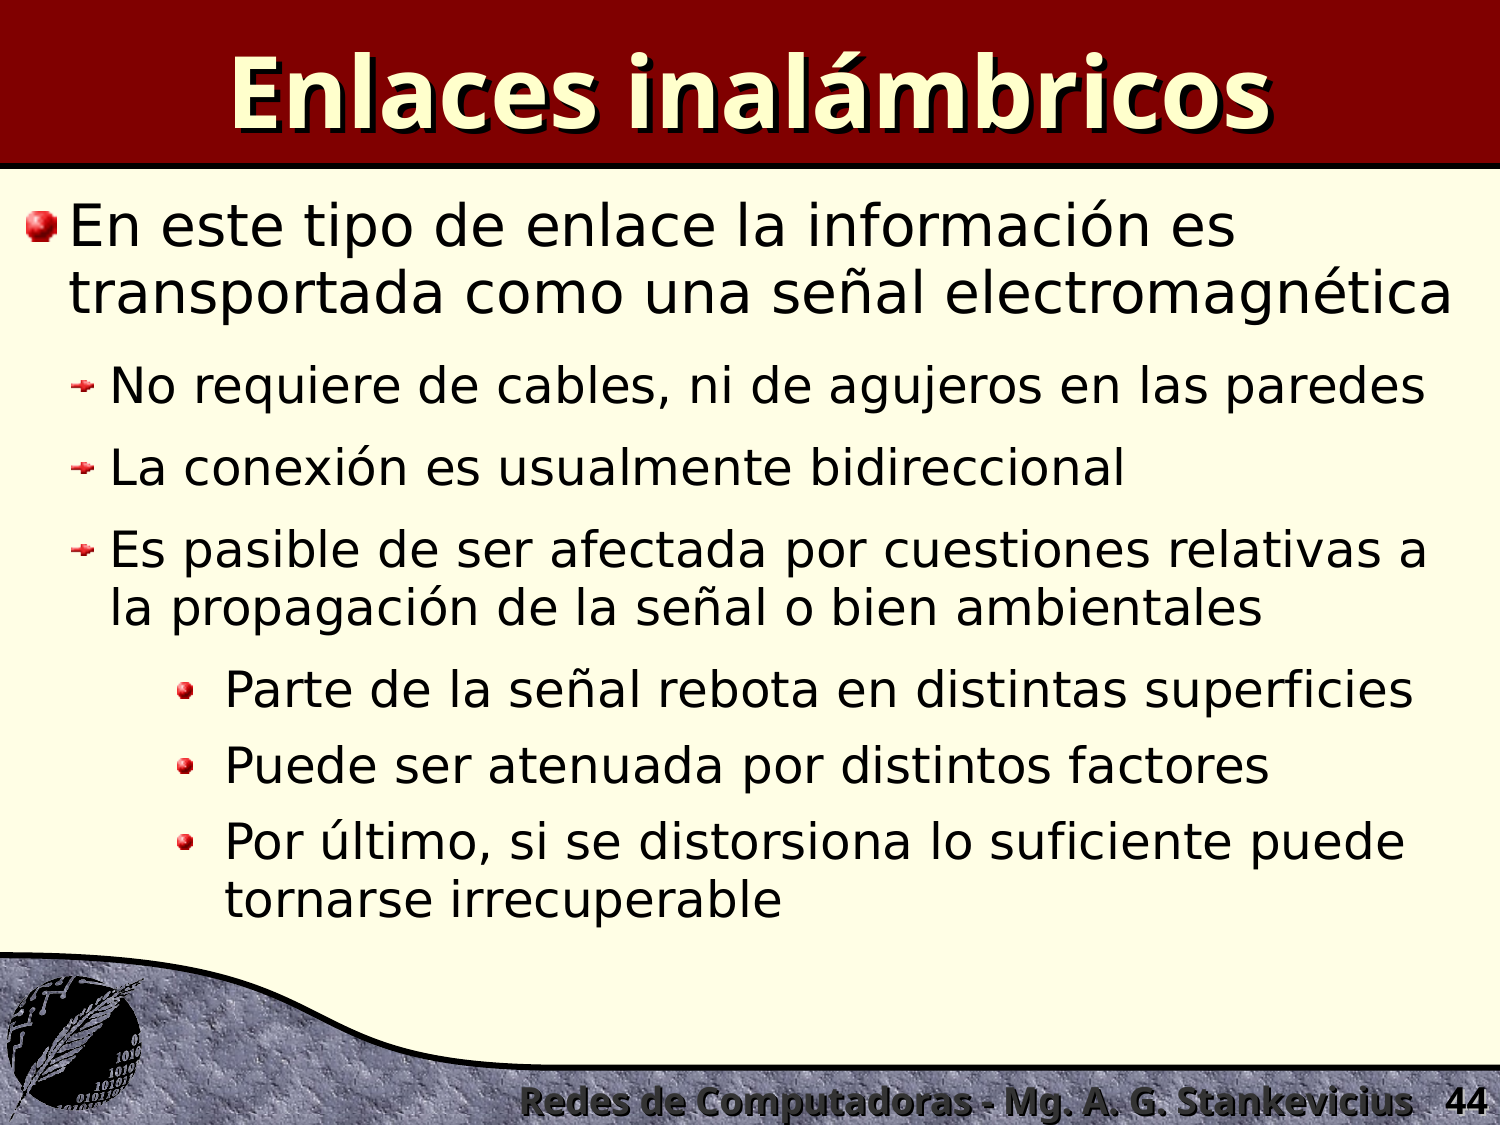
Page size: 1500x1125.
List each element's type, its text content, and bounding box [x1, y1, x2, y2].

picture [0, 959, 1500, 1125]
picture [790, 1100, 795, 1110]
title Enlaces inalámbricos [15, 5, 1485, 160]
list En este tipo de enlace la información es transportada como una señal electromagnética No requiere de cables, ni de agujeros en las paredes La conexión es usualmente bidireccional Es pasible de ser afectada por cuestiones relativas a la propagación de la señal o bien ambientales Parte de la señal rebota en distintas superficies Puede ser atenuada por distintos factores Por último, si se distorsiona lo suficiente puede tornarse irrecuperable [11, 192, 1486, 930]
picture [1047, 1100, 1054, 1110]
